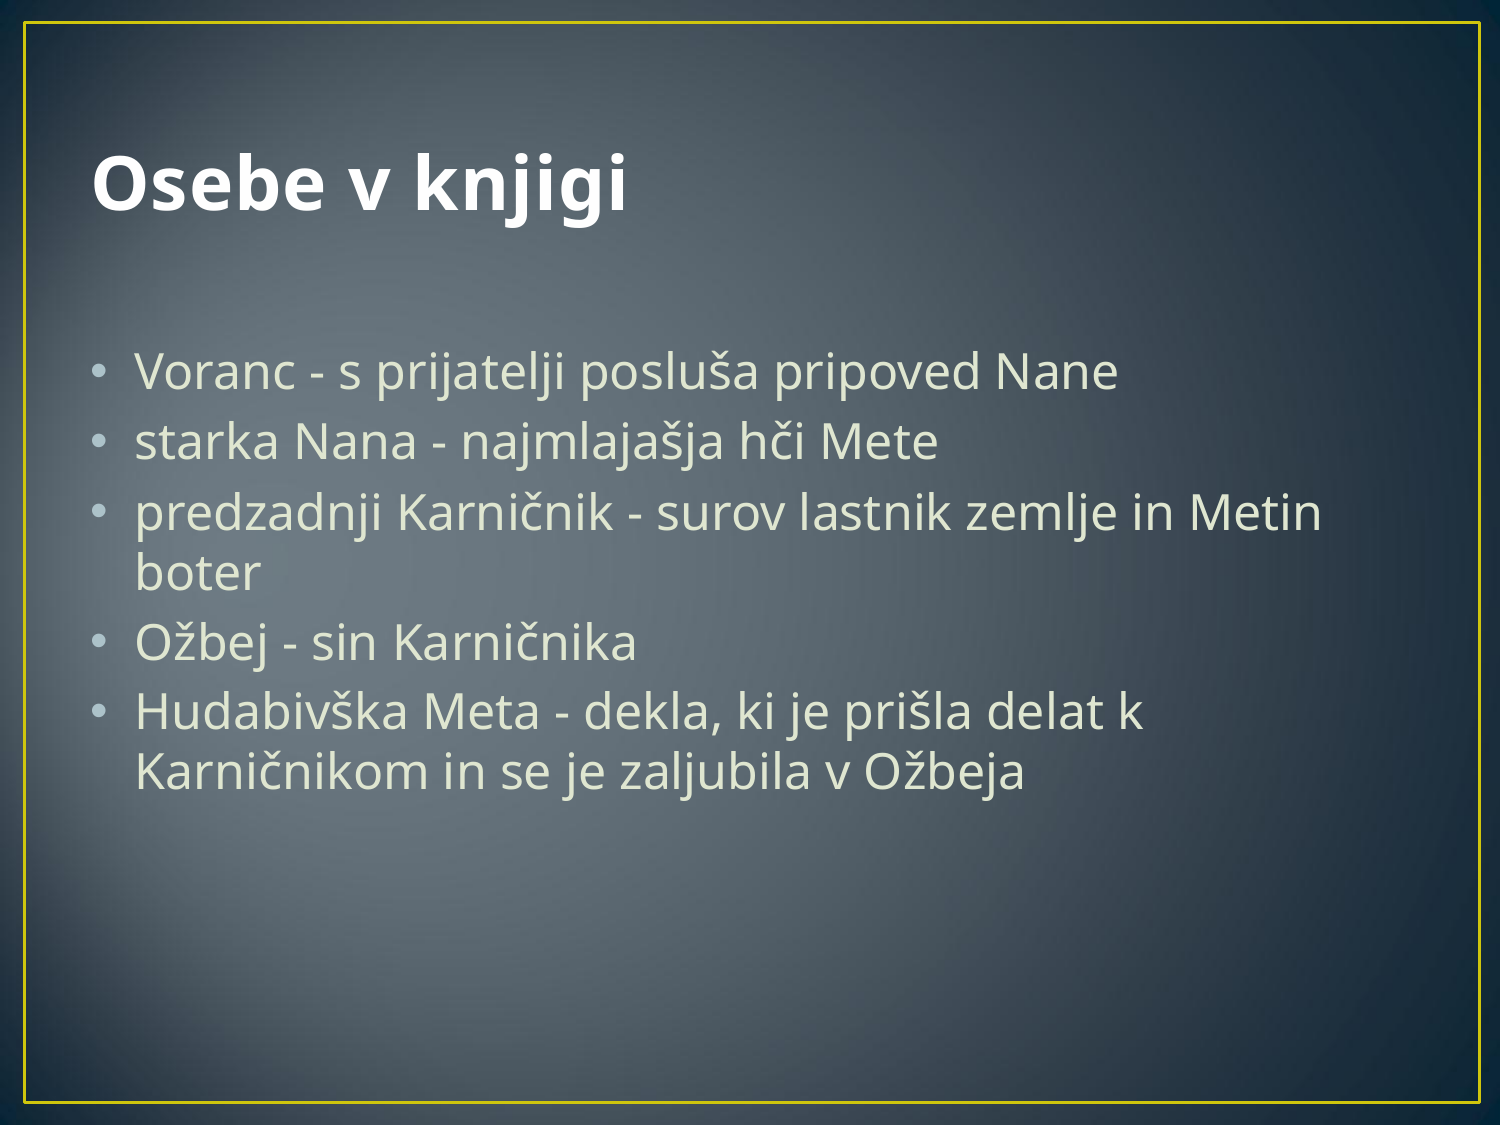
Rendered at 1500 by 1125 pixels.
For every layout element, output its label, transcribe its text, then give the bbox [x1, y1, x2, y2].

list Voranc - s prijatelji posluša pripoved Nane starka Nana - najmlajašja hči Mete predzadnji Karničnik - surov lastnik zemlje in Metin boter Ožbej - sin Karničnika Hudabivška Meta - dekla, ki je prišla delat k Karničnikom in se je zaljubila v Ožbeja [75, 262, 1425, 1005]
title Osebe v knjigi [75, 45, 1425, 233]
picture [0, 0, 1500, 1125]
